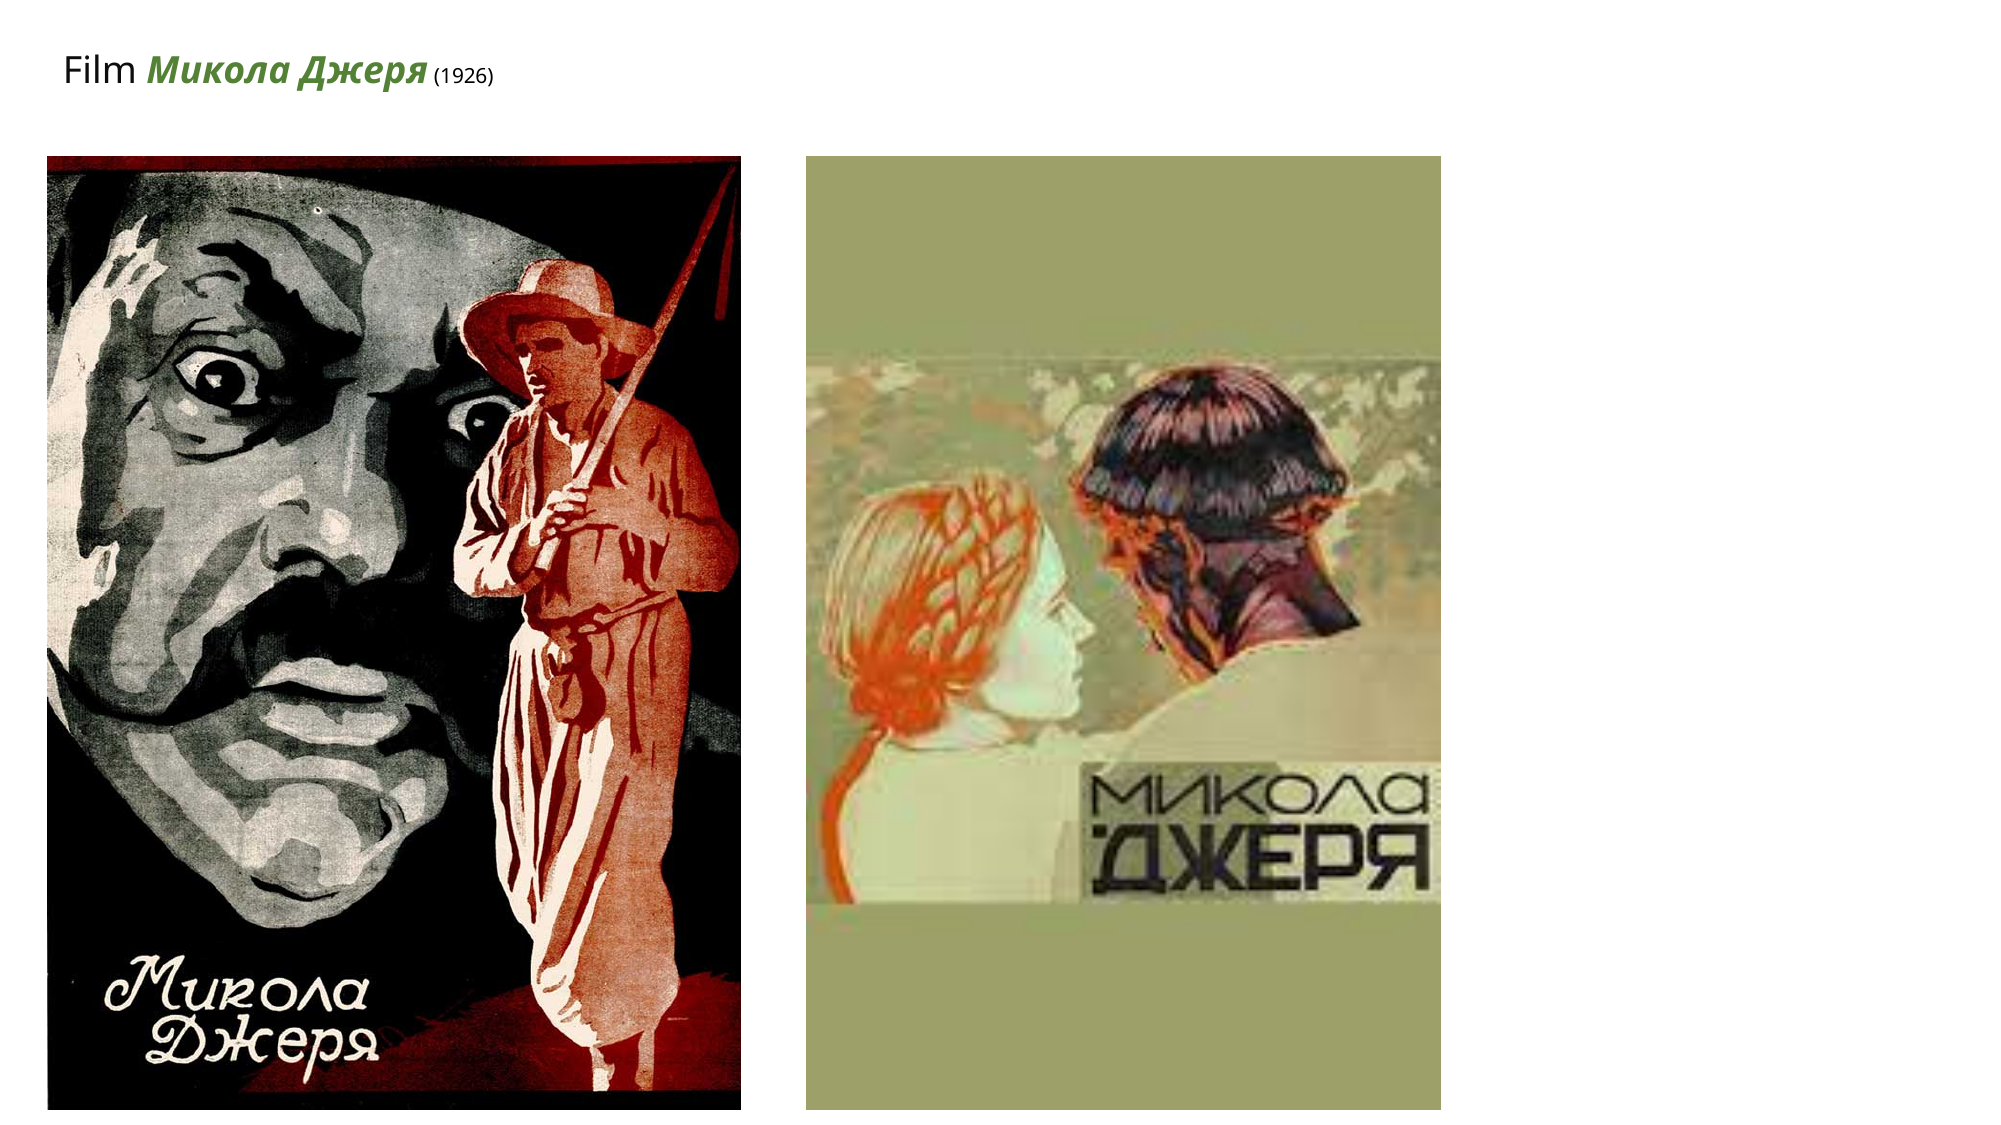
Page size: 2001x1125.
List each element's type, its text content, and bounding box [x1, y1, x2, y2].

picture [47, 156, 741, 1110]
picture [806, 156, 1441, 1110]
text_box Film Микола Джеря (1926) [47, 38, 1048, 100]
